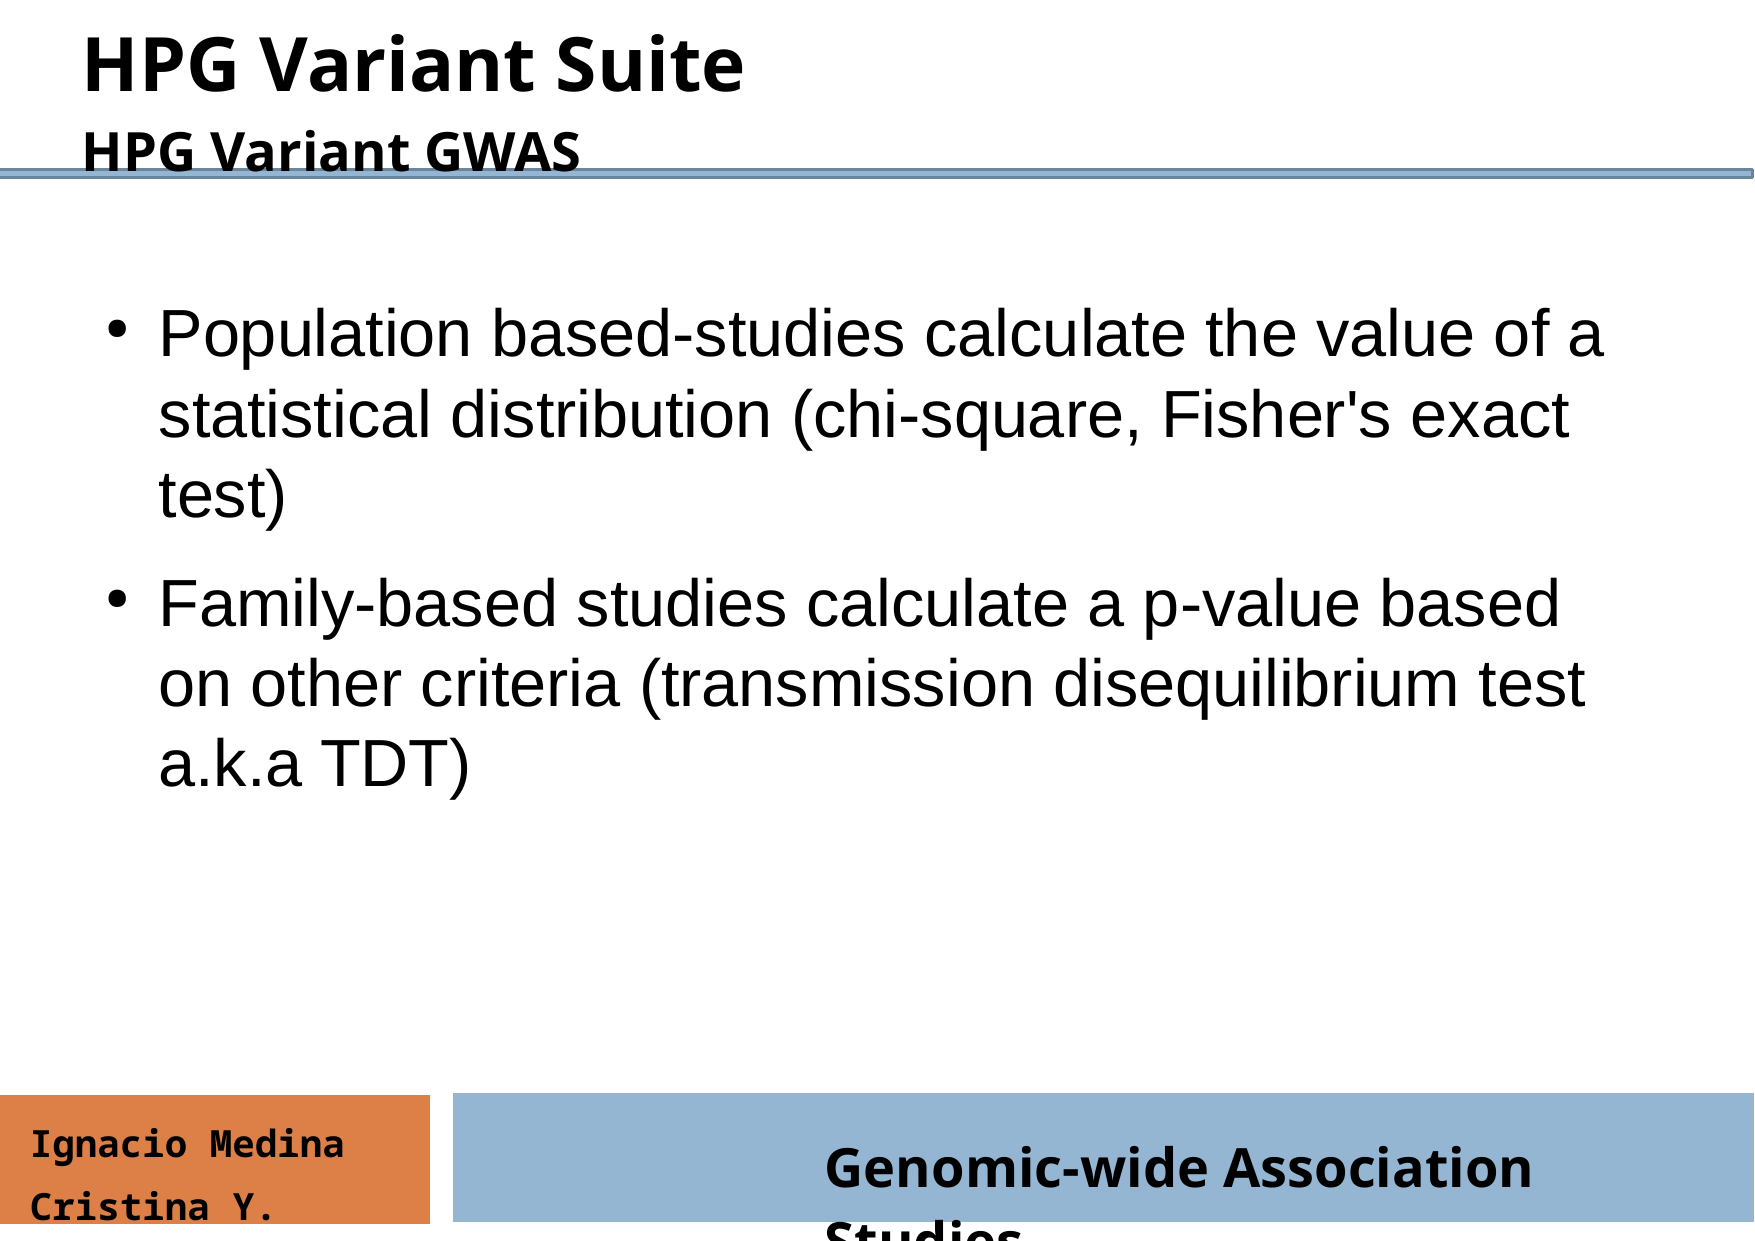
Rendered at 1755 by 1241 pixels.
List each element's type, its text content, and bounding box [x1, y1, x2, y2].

list Population based-studies calculate the value of a statistical distribution (chi-square, Fisher's exact test) Family-based studies calculate a p-value based on other criteria (transmission disequilibrium test a.k.a TDT) [87, 290, 1632, 1010]
text_box Genomic-wide Association Studies [810, 1122, 1726, 1200]
text_box HPG Variant Suite HPG Variant GWAS [67, 3, 1688, 168]
text_box Ignacio Medina Cristina Y. González [15, 1110, 421, 1213]
text_box [0, 170, 1753, 177]
